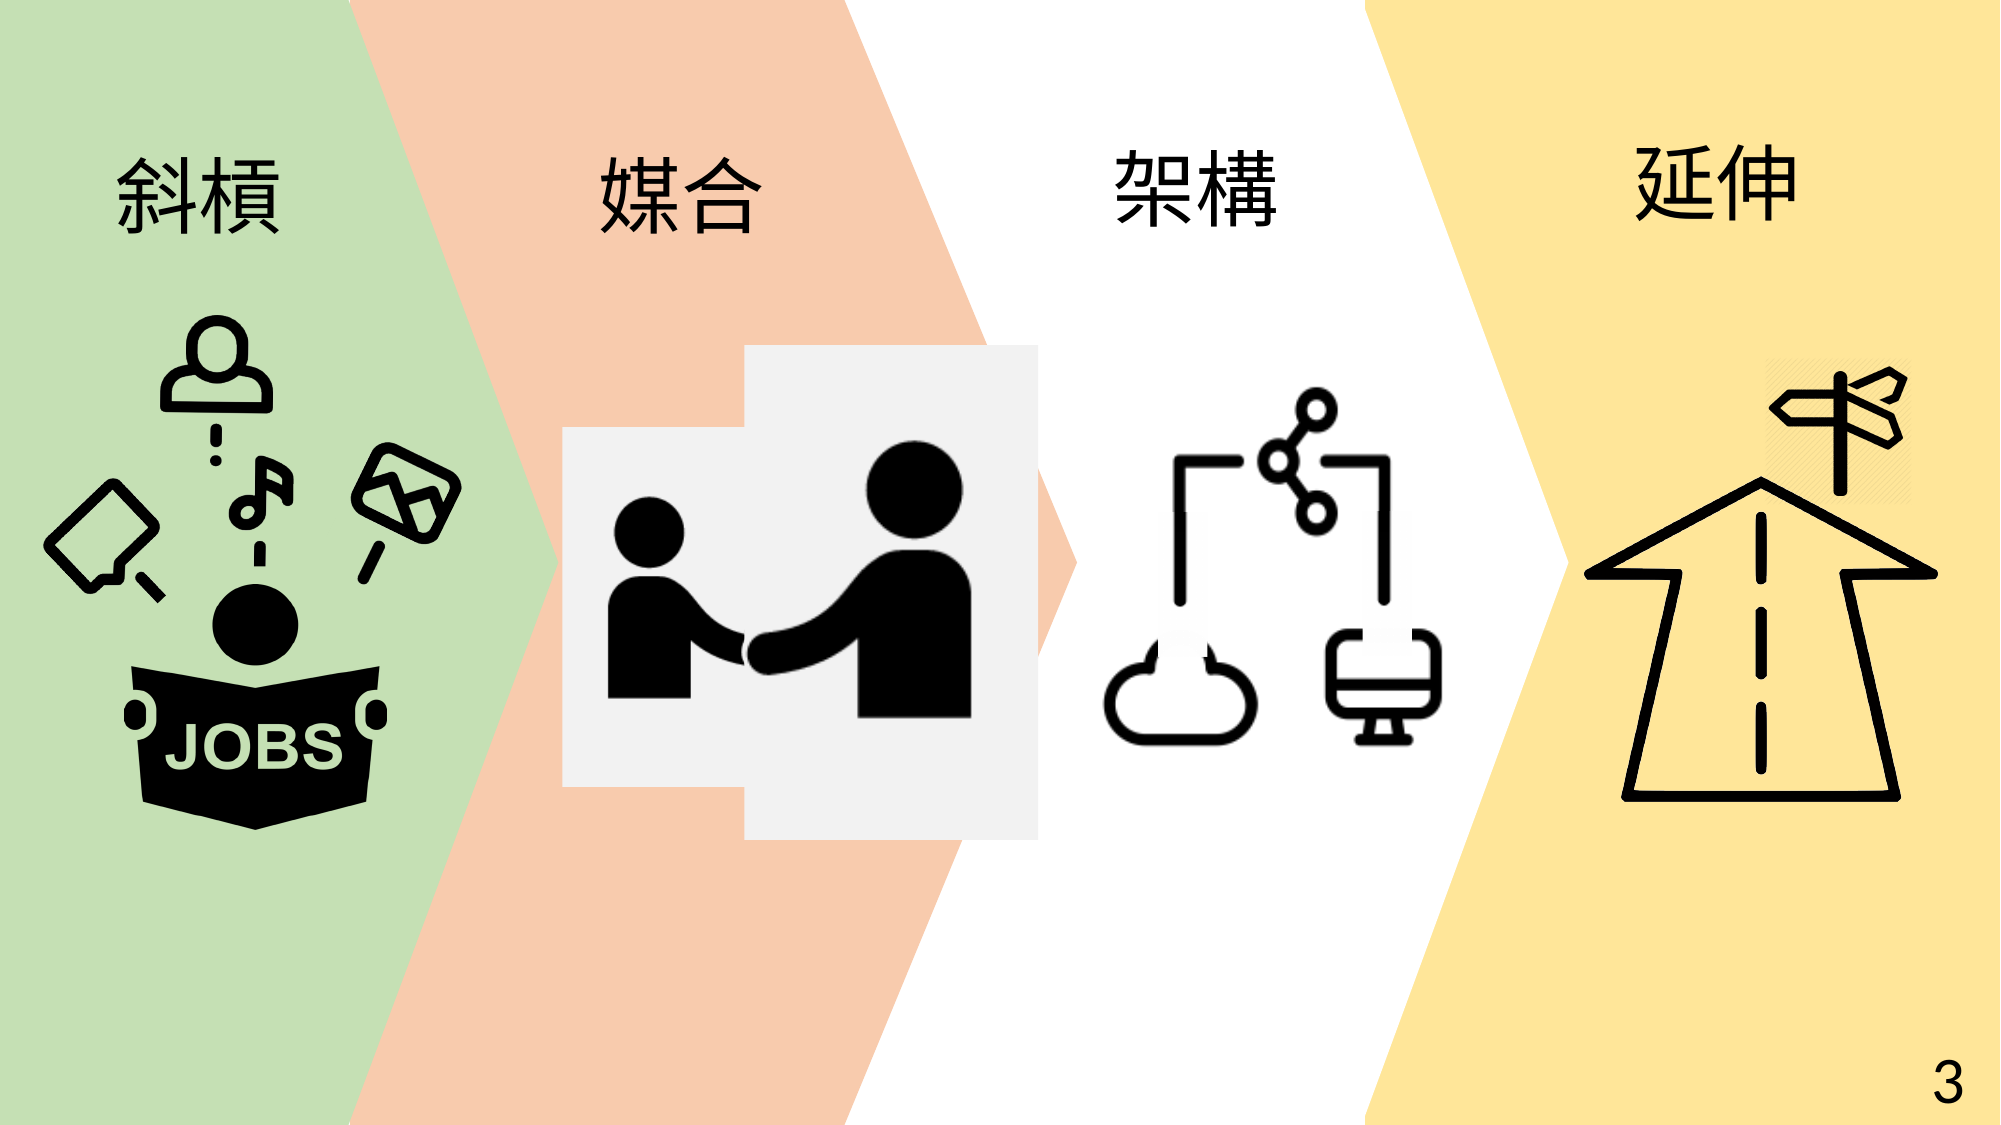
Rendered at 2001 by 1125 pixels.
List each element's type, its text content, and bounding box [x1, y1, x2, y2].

text_box 架構 [1097, 129, 1307, 246]
picture [0, 313, 499, 833]
text_box 3 [1916, 1029, 2000, 1125]
picture [562, 345, 1039, 840]
text_box 延伸 [1618, 123, 1824, 240]
picture [1085, 327, 1461, 802]
picture [1584, 357, 1938, 802]
text_box [0, 0, 2000, 1125]
text_box 斜槓 [100, 136, 321, 253]
text_box 媒合 [583, 136, 793, 253]
